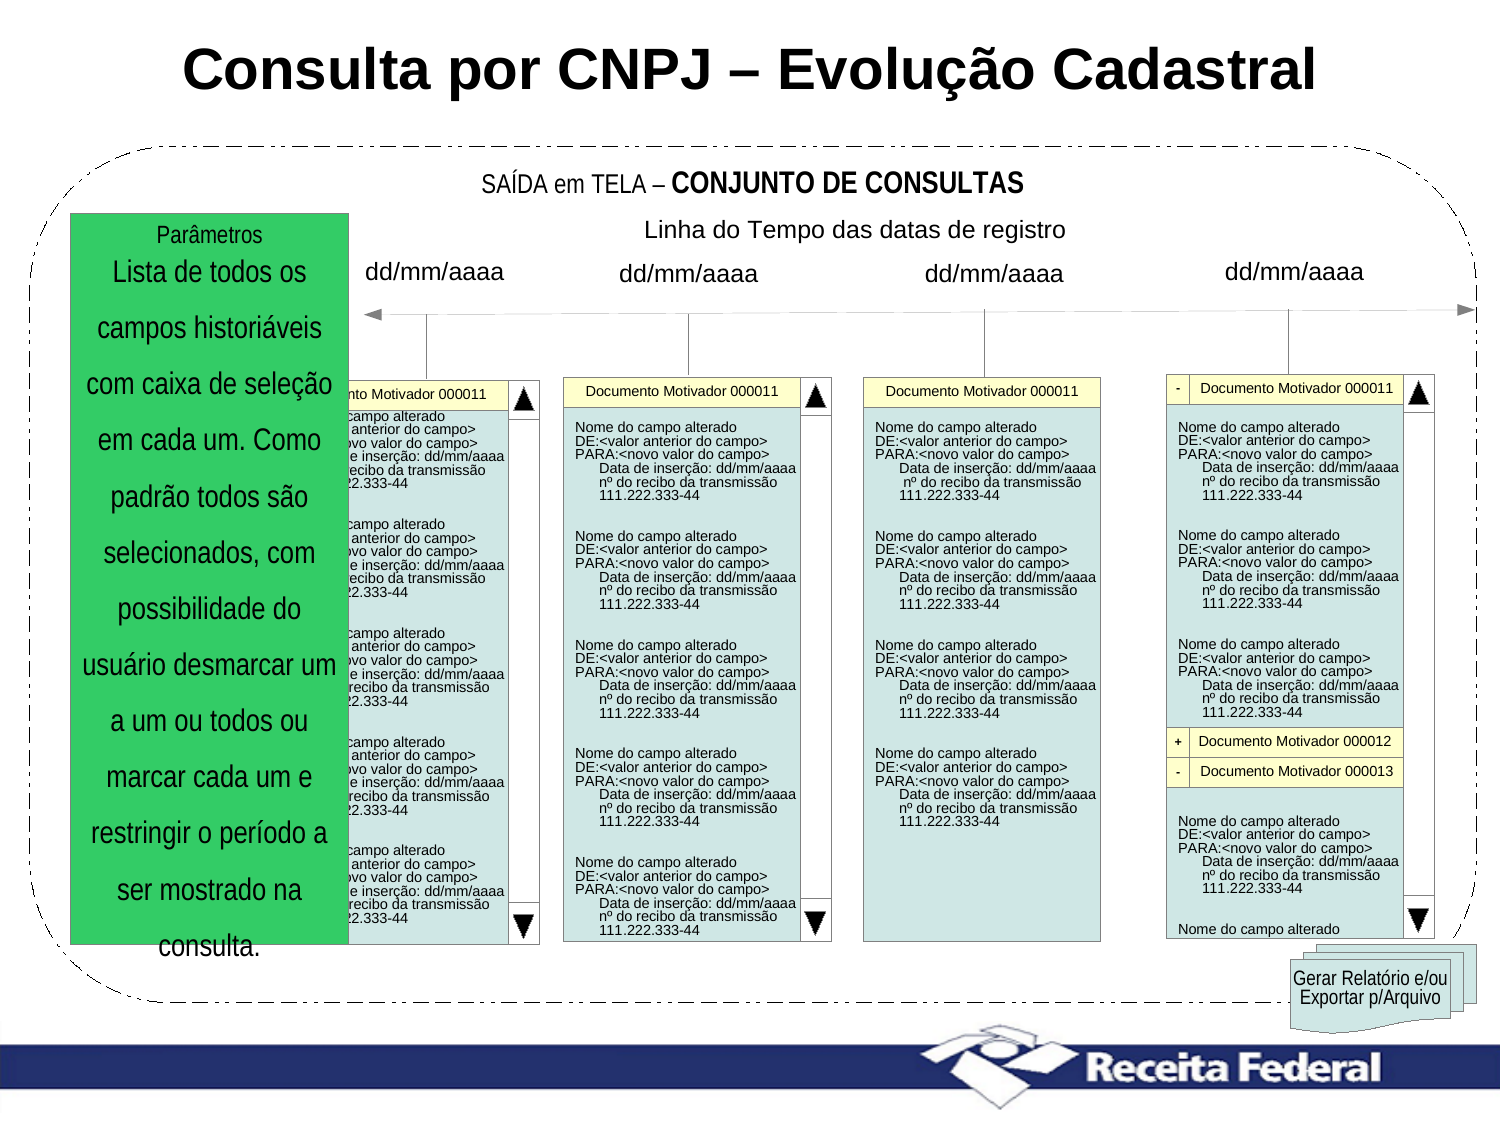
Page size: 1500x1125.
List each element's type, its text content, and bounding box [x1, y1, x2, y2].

text_box Lista de todos os campos historiáveis com caixa de seleção em cada um. Como padrão todos são selecionados, com possibilidade do usuário desmarcar um a um ou todos ou marcar cada um e restringir o período a ser mostrado na consulta. [70, 224, 349, 970]
text_box [508, 903, 540, 945]
text_box - [1166, 374, 1190, 405]
text_box [800, 899, 832, 942]
text_box SAÍDA em TELA – CONJUNTO DE CONSULTAS [29, 146, 1477, 1003]
text_box Documento Motivador 000012 [1190, 727, 1404, 758]
text_box [1403, 413, 1435, 895]
text_box [508, 420, 540, 902]
text_box Gerar Relatório e/ou Exportar p/Arquivo [1290, 944, 1477, 1034]
text_box dd/mm/aaaa [349, 250, 535, 297]
text_box Documento Motivador 000011 [563, 377, 801, 408]
text_box + [1166, 727, 1190, 758]
text_box Nome do campo alterado DE:<valor anterior do campo> PARA:<novo valor do campo> Data de inserção: dd/mm/aaaa nº do recibo da transmissão 111.222.333-44 Nome do campo alterado DE:<valor anterior do campo> PARA:<novo valor do campo> Data de inserção: dd/mm/aaaa nº do recibo da transmissão 111.222.333-44 Nome do campo alterado DE:<valor anterior do campo> PARA:<novo valor do campo> Data de inserção: dd/mm/aaaa nº do recibo da transmissão 111.222.333-44 Nome do campo alterado DE:<valor anterior do campo> PARA:<novo valor do campo> Data de inserção: dd/mm/aaaa nº do recibo da transmissão 111.222.333-44 Nome do campo alterado [1166, 788, 1403, 939]
text_box Nome do campo alterado DE:<valor anterior do campo> PARA:<novo valor do campo> Data de inserção: dd/mm/aaaa nº do recibo da transmissão 111.222.333-44 Nome do campo alterado DE:<valor anterior do campo> PARA:<novo valor do campo> Data de inserção: dd/mm/aaaa nº do recibo da transmissão 111.222.333-44 Nome do campo alterado DE:<valor anterior do campo> PARA:<novo valor do campo> Data de inserção: dd/mm/aaaa nº do recibo da transmissão 111.222.333-44 Nome do campo alterado DE:<valor anterior do campo> PARA:<novo valor do campo> Data de inserção: dd/mm/aaaa nº do recibo da transmissão 111.222.333-44 [863, 408, 1101, 942]
text_box Linha do Tempo das datas de registro [646, 210, 1065, 253]
text_box Documento Motivador 000013 [1190, 758, 1404, 788]
text_box Nome do campo alterado DE:<valor anterior do campo> PARA:<novo valor do campo> Data de inserção: dd/mm/aaaa nº do recibo da transmissão 111.222.333-44 Nome do campo alterado DE:<valor anterior do campo> PARA:<novo valor do campo> Data de inserção: dd/mm/aaaa nº do recibo da transmissão 111.222.333-44 Nome do campo alterado DE:<valor anterior do campo> PARA:<novo valor do campo> Data de inserção: dd/mm/aaaa nº do recibo da transmissão 111.222.333-44 Nome do campo alterado DE:<valor anterior do campo> PARA:<novo valor do campo> Data de inserção: dd/mm/aaaa nº do recibo da transmissão 111.222.333-44 Nome do campo alterado DE:<valor anterior do campo> PARA:<novo valor do campo> Data de inserção: dd/mm/aaaa nº do recibo da transmissão 111.222.333-44 [349, 411, 508, 945]
text_box Nome do campo alterado DE:<valor anterior do campo> PARA:<novo valor do campo> Data de inserção: dd/mm/aaaa nº do recibo da transmissão 111.222.333-44 Nome do campo alterado DE:<valor anterior do campo> PARA:<novo valor do campo> Data de inserção: dd/mm/aaaa nº do recibo da transmissão 111.222.333-44 Nome do campo alterado DE:<valor anterior do campo> PARA:<novo valor do campo> Data de inserção: dd/mm/aaaa nº do recibo da transmissão 111.222.333-44 Nome do campo alterado DE:<valor anterior do campo> PARA:<novo valor do campo> Data de inserção: dd/mm/aaaa nº do recibo da transmissão 111.222.333-44 Nome do campo alterado [1166, 405, 1403, 727]
text_box [800, 416, 832, 898]
text_box dd/mm/aaaa [589, 252, 789, 299]
text_box [1403, 896, 1435, 939]
text_box Documento Motivador 000011 [349, 380, 509, 411]
text_box Consulta por CNPJ – Evolução Cadastral [24, 29, 1477, 110]
text_box [800, 377, 832, 415]
chart [0, 1021, 1500, 1113]
text_box - [1166, 758, 1190, 788]
text_box dd/mm/aaaa [1195, 250, 1395, 297]
text_box [508, 380, 540, 419]
text_box Parâmetros [70, 213, 349, 224]
text_box [1403, 374, 1435, 412]
text_box Documento Motivador 000011 [1190, 374, 1404, 405]
text_box Nome do campo alterado DE:<valor anterior do campo> PARA:<novo valor do campo> Data de inserção: dd/mm/aaaa nº do recibo da transmissão 111.222.333-44 Nome do campo alterado DE:<valor anterior do campo> PARA:<novo valor do campo> Data de inserção: dd/mm/aaaa nº do recibo da transmissão 111.222.333-44 Nome do campo alterado DE:<valor anterior do campo> PARA:<novo valor do campo> Data de inserção: dd/mm/aaaa nº do recibo da transmissão 111.222.333-44 Nome do campo alterado DE:<valor anterior do campo> PARA:<novo valor do campo> Data de inserção: dd/mm/aaaa nº do recibo da transmissão 111.222.333-44 Nome do campo alterado DE:<valor anterior do campo> PARA:<novo valor do campo> Data de inserção: dd/mm/aaaa nº do recibo da transmissão 111.222.333-44 [563, 408, 800, 942]
text_box Documento Motivador 000011 [863, 377, 1101, 408]
text_box dd/mm/aaaa [895, 252, 1095, 299]
